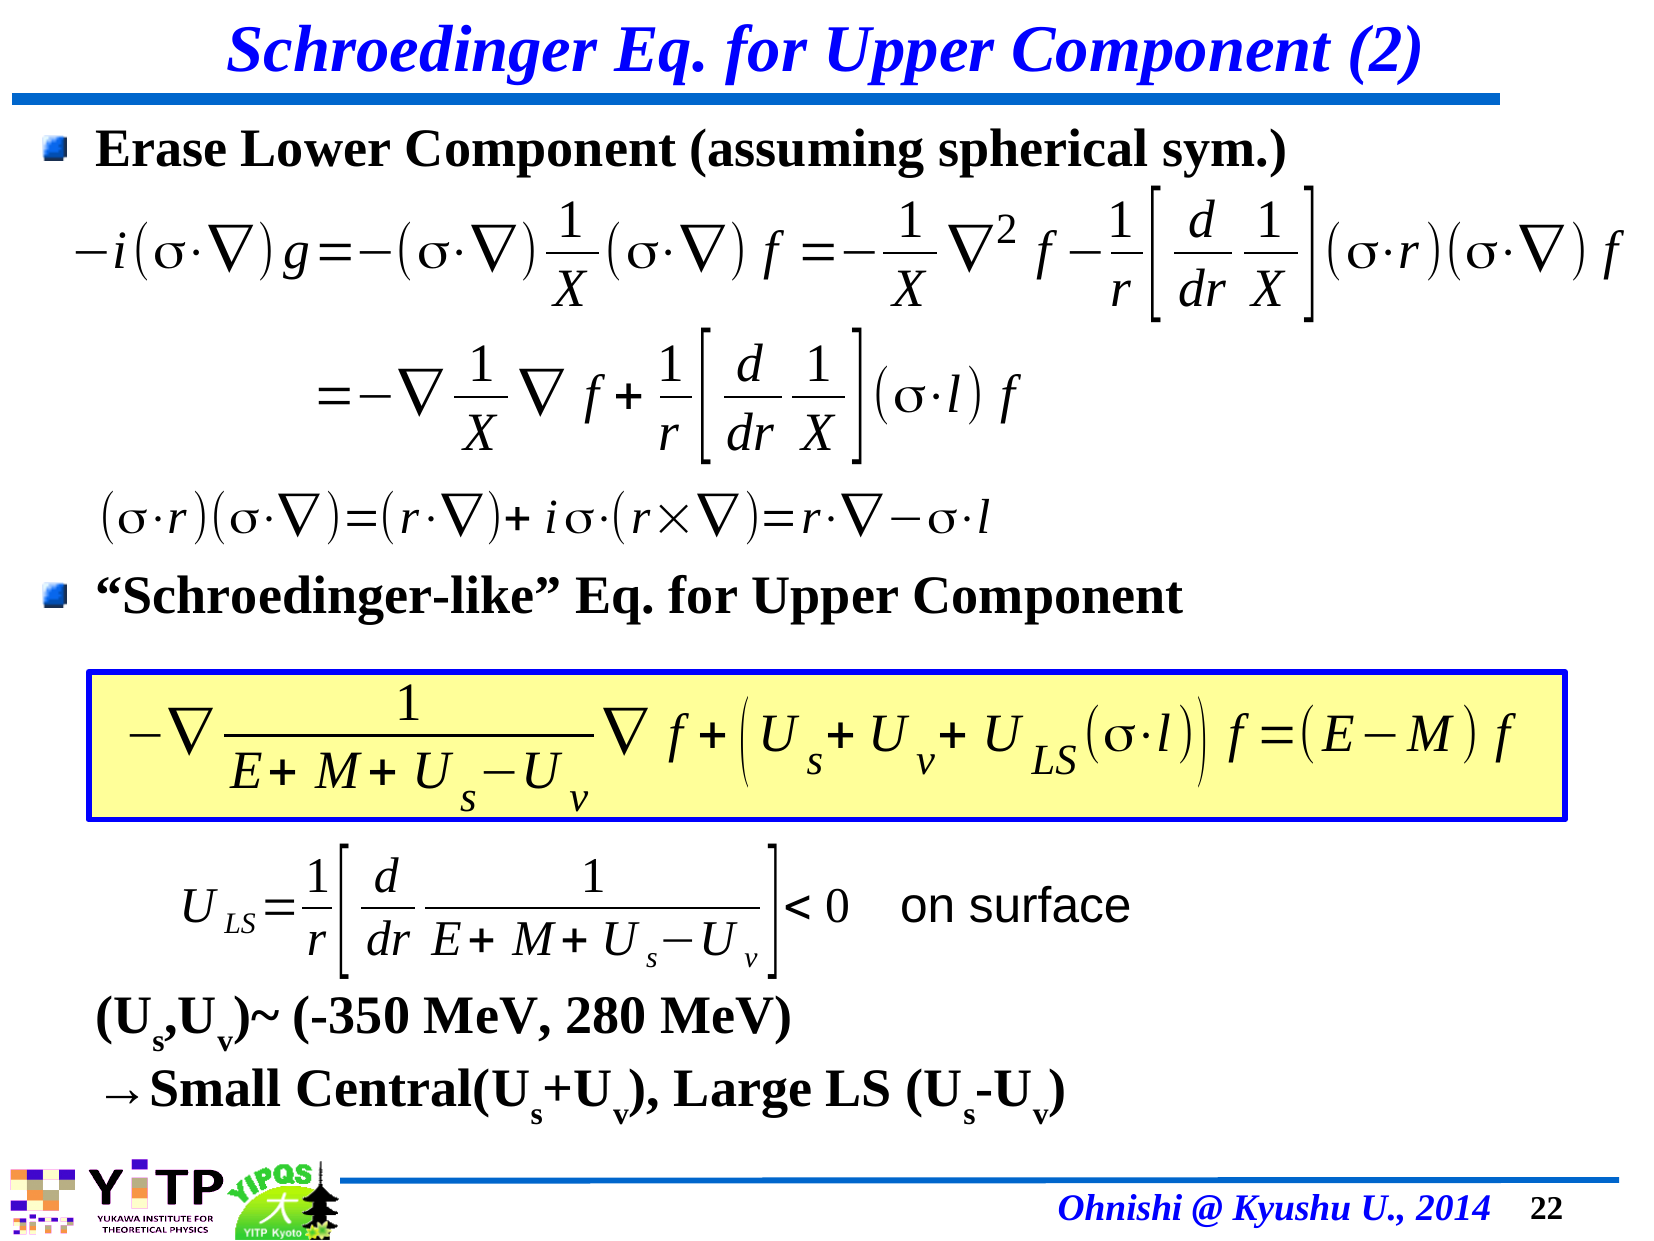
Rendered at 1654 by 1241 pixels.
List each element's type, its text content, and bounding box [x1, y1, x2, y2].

text_box [1529, 671, 1565, 820]
list Erase Lower Component (assuming spherical sym.) “Schroedinger-like” Eq. for Upper Component (Us,Uv)~ (-350 MeV, 280 MeV) →Small Central(Us+Uv), Large LS (Us-Uv) [24, 118, 1625, 1151]
chart [173, 841, 1139, 982]
title Schroedinger Eq. for Upper Component (2) [0, 0, 1654, 99]
chart [64, 183, 1638, 468]
chart [92, 488, 1000, 545]
picture [0, 1154, 340, 1241]
chart [118, 671, 1529, 821]
text_box [88, 671, 118, 820]
